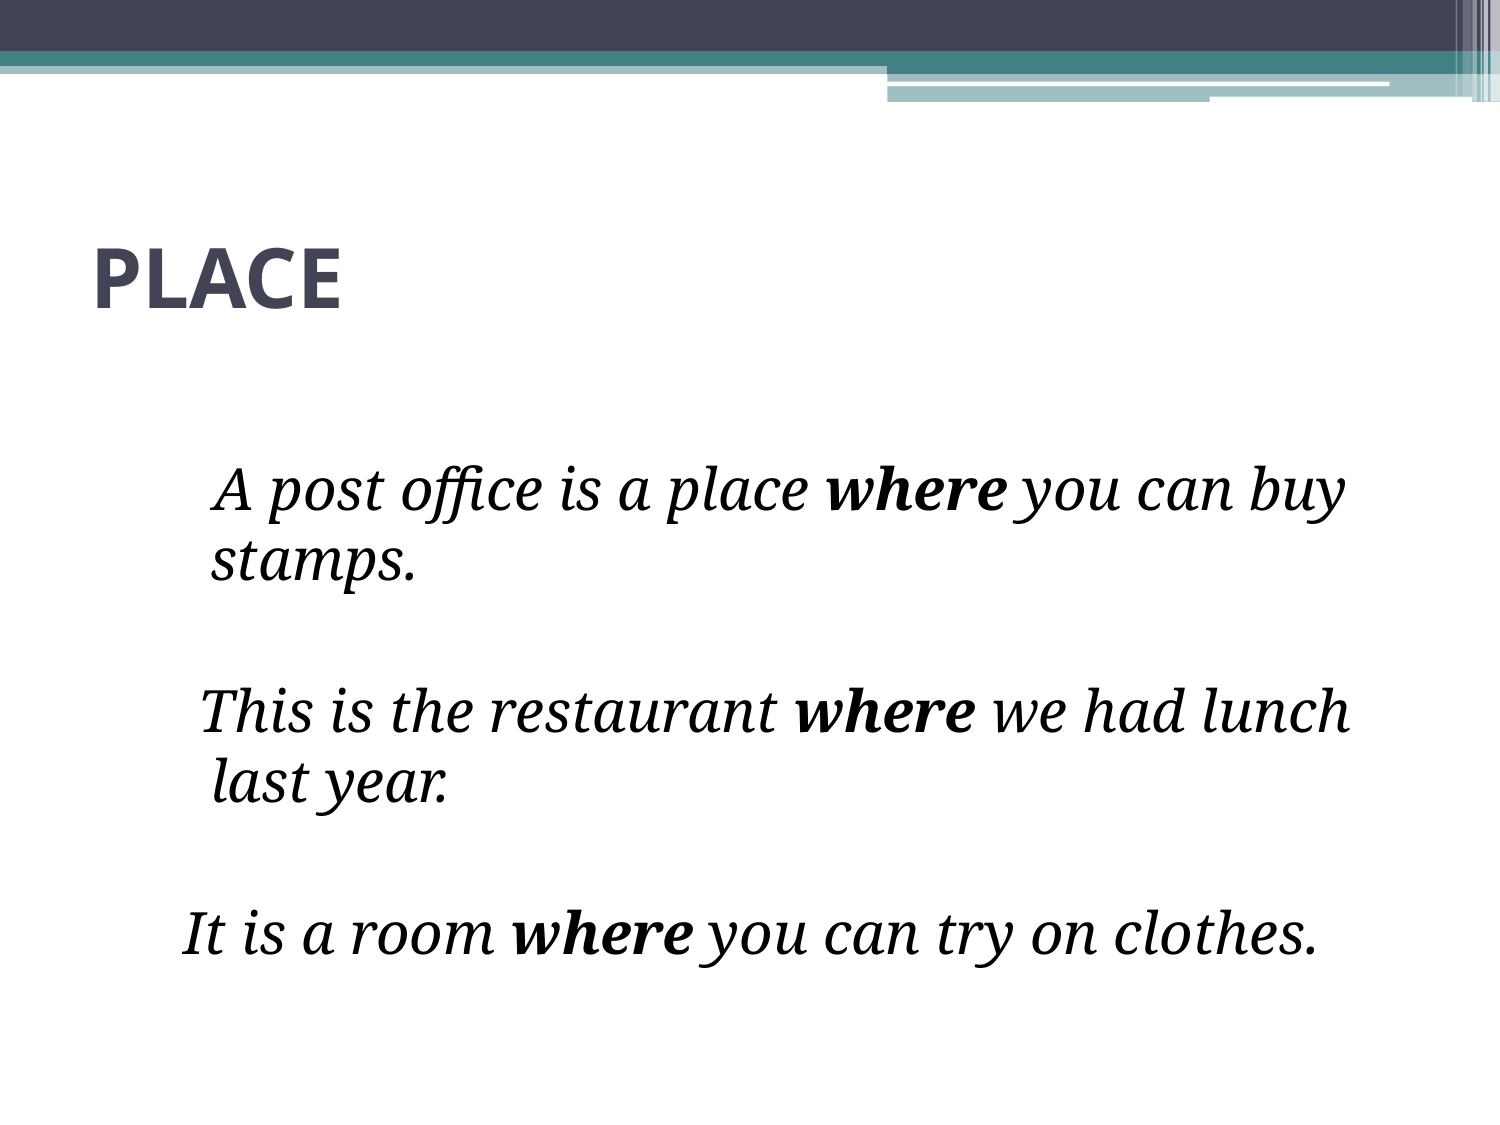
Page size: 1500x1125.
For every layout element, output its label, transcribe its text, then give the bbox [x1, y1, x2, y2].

list A post office is a place where you can buy stamps. This is the restaurant where we had lunch last year. It is a room where you can try on clothes. [75, 368, 1426, 1079]
title PLACE [75, 187, 1426, 363]
